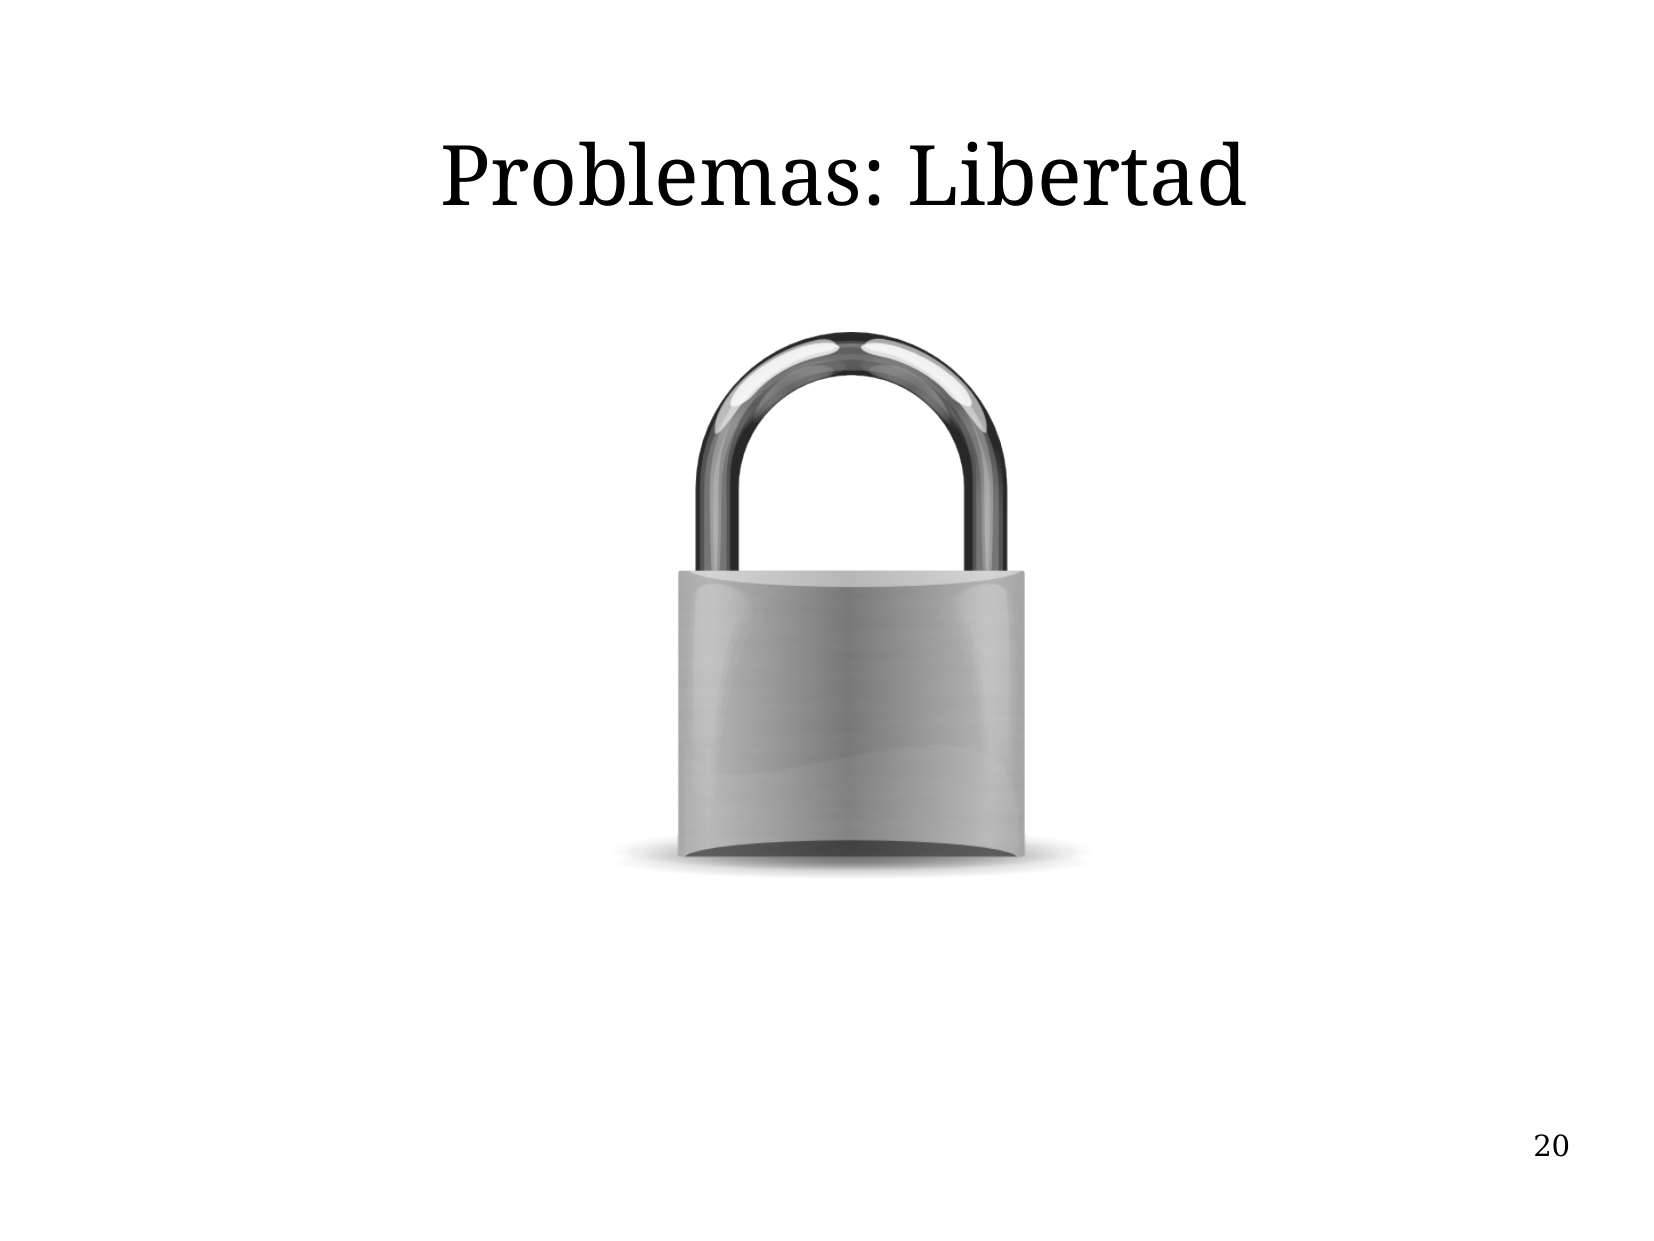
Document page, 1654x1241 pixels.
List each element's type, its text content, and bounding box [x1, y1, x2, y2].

picture [609, 332, 1094, 879]
title Problemas: Libertad [82, 18, 1571, 288]
subtitle [82, 297, 1571, 1117]
